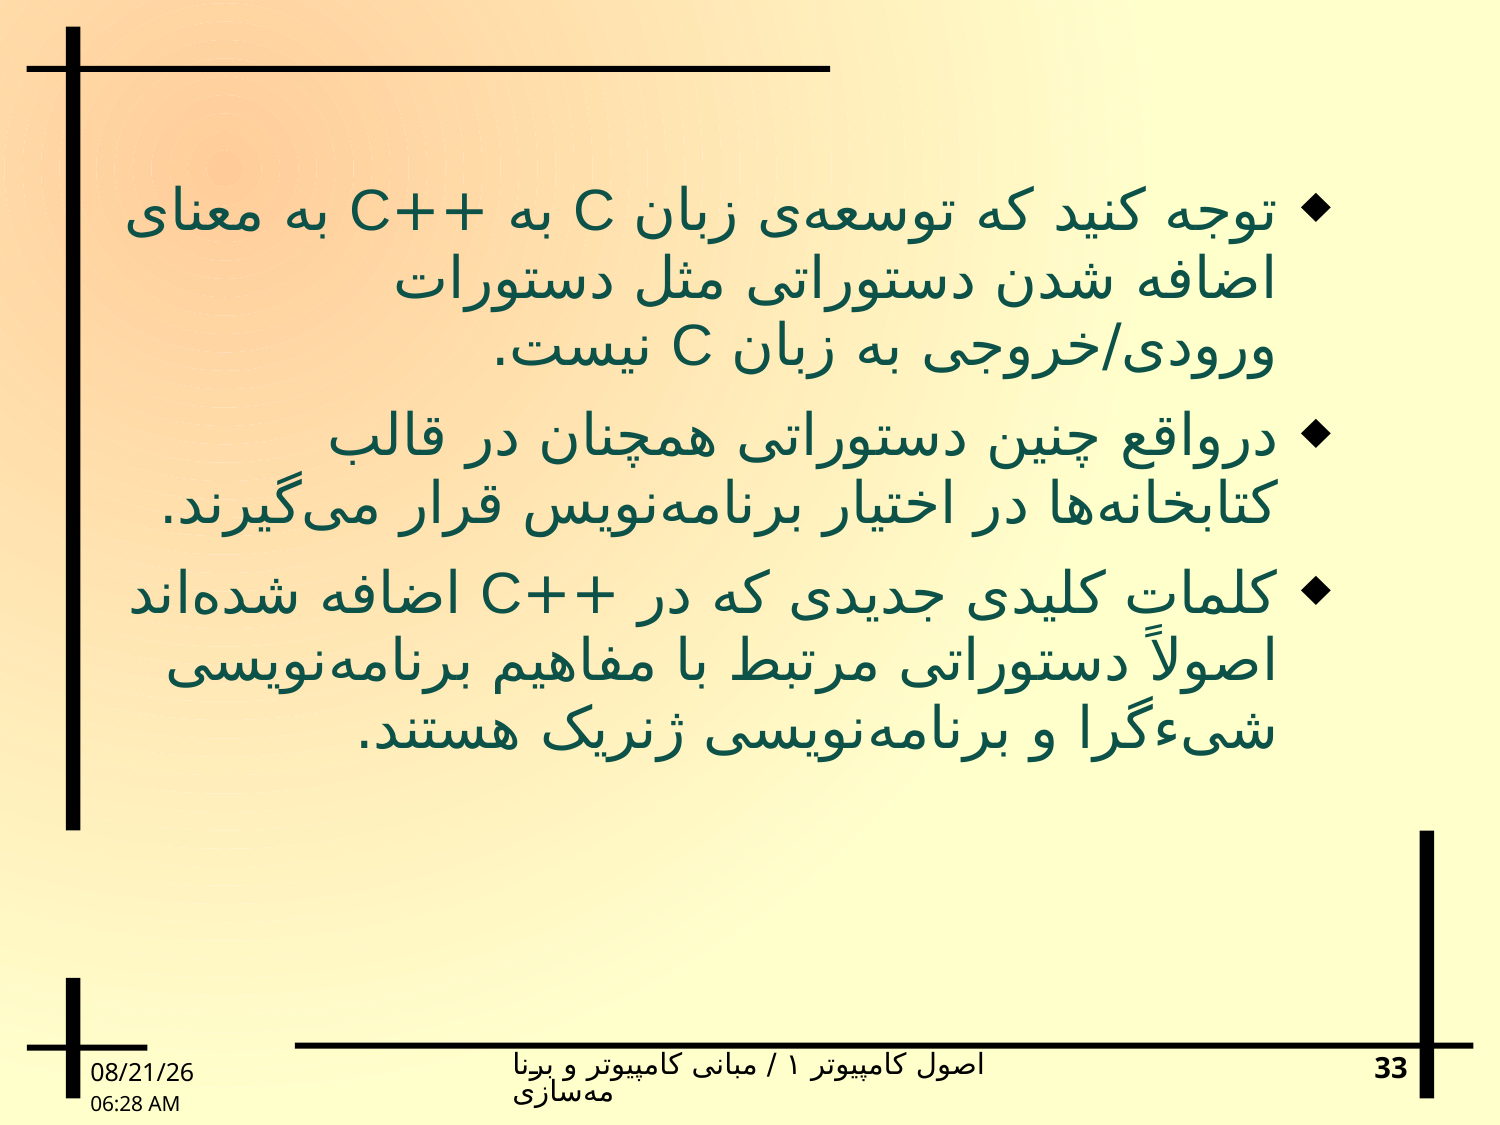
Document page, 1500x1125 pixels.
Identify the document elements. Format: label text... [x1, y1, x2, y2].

list توجه کنید که توسعه‌ی زبان C به ++C به معنای اضافه شدن دستوراتی مثل دستورات ورودی/خروجی به زبان C نیست. در‌واقع چنین دستوراتی همچنان در قالب کتابخانه‌ها در اختیار برنامه‌نویس قرار می‌گیرند. کلمات کلیدی جدیدی که در ++C اضافه شده‌اند اصولاً دستوراتی مرتبط با مفاهیم برنامه‌نویسی شیءگرا و برنامه‌نویسی ژنریک هستند. [122, 176, 1403, 949]
